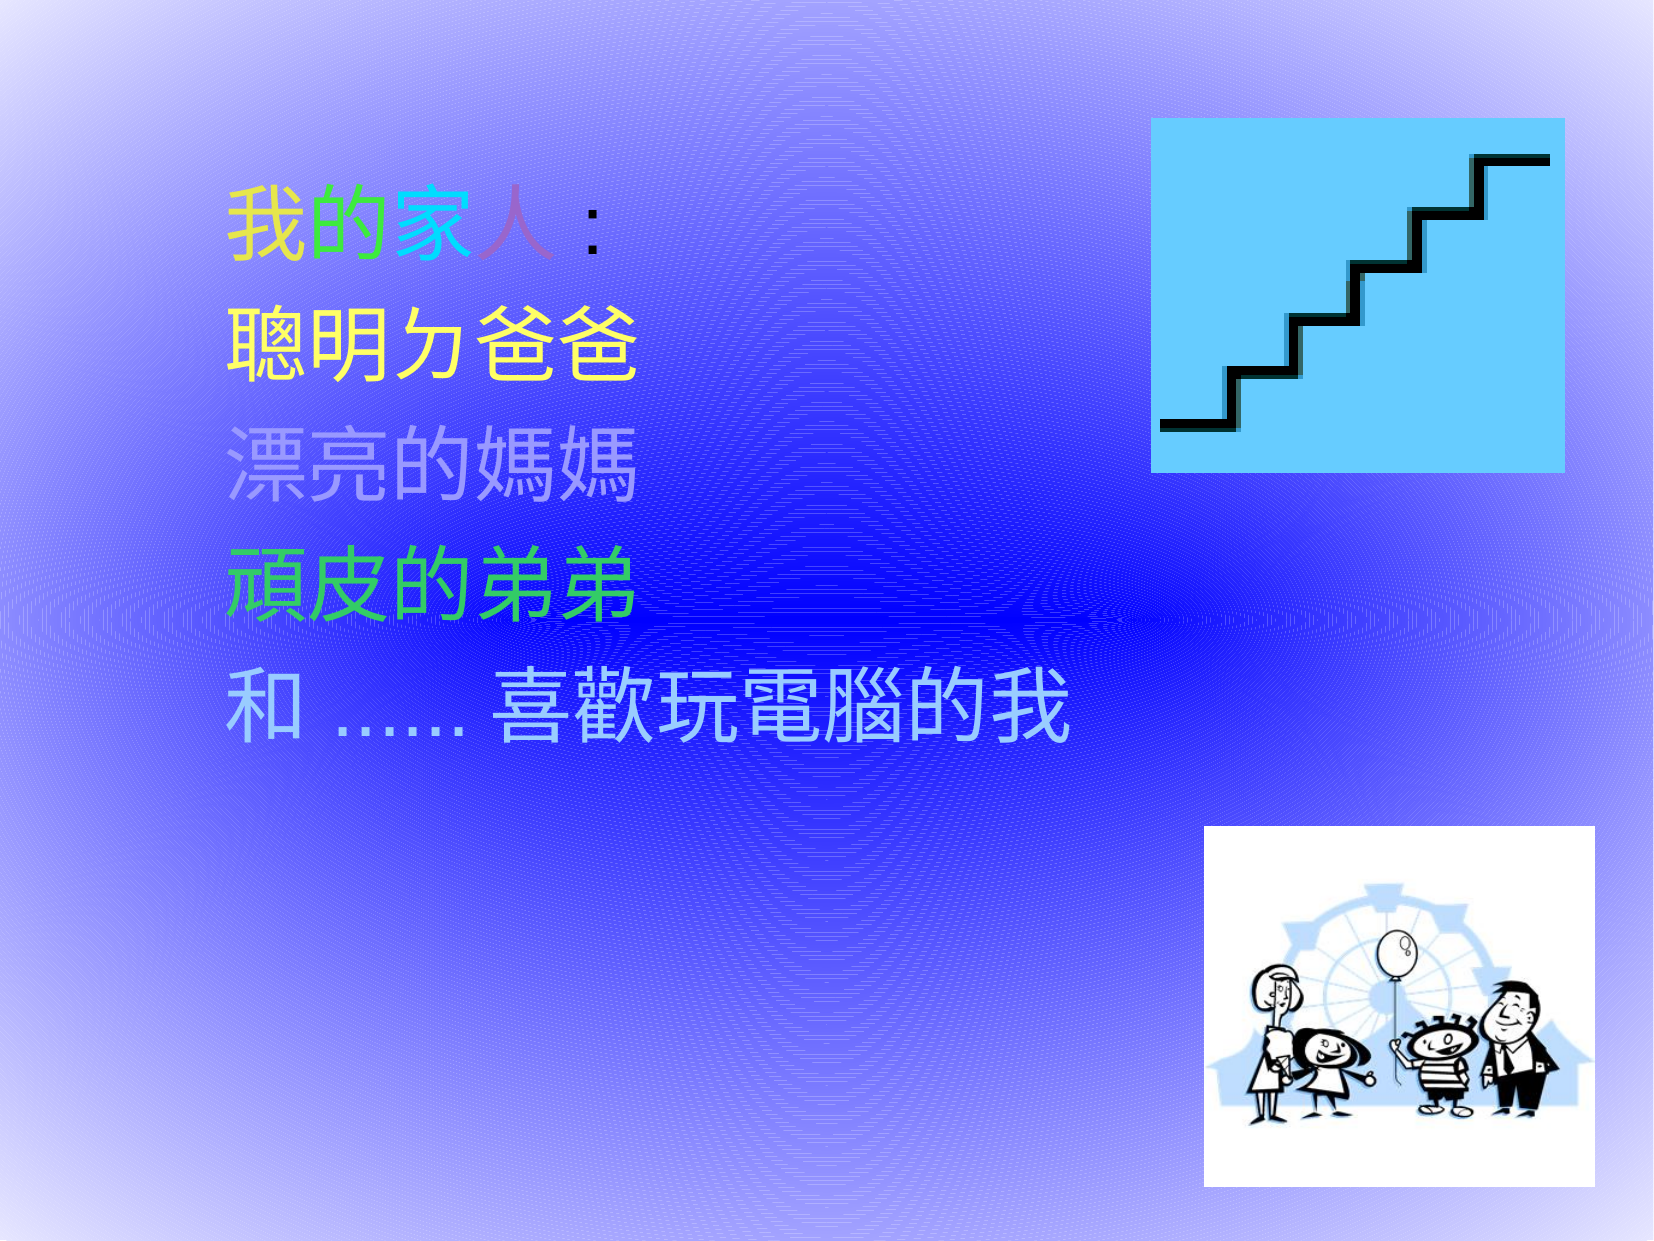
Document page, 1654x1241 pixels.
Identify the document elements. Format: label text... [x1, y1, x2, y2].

text_box 我的家人: 聰明ㄉ爸爸 漂亮的媽媽 頑皮的弟弟 和......喜歡玩電腦的我 [206, 147, 1241, 668]
picture [1151, 118, 1565, 473]
picture [118, 915, 414, 1179]
picture [1204, 826, 1595, 1187]
